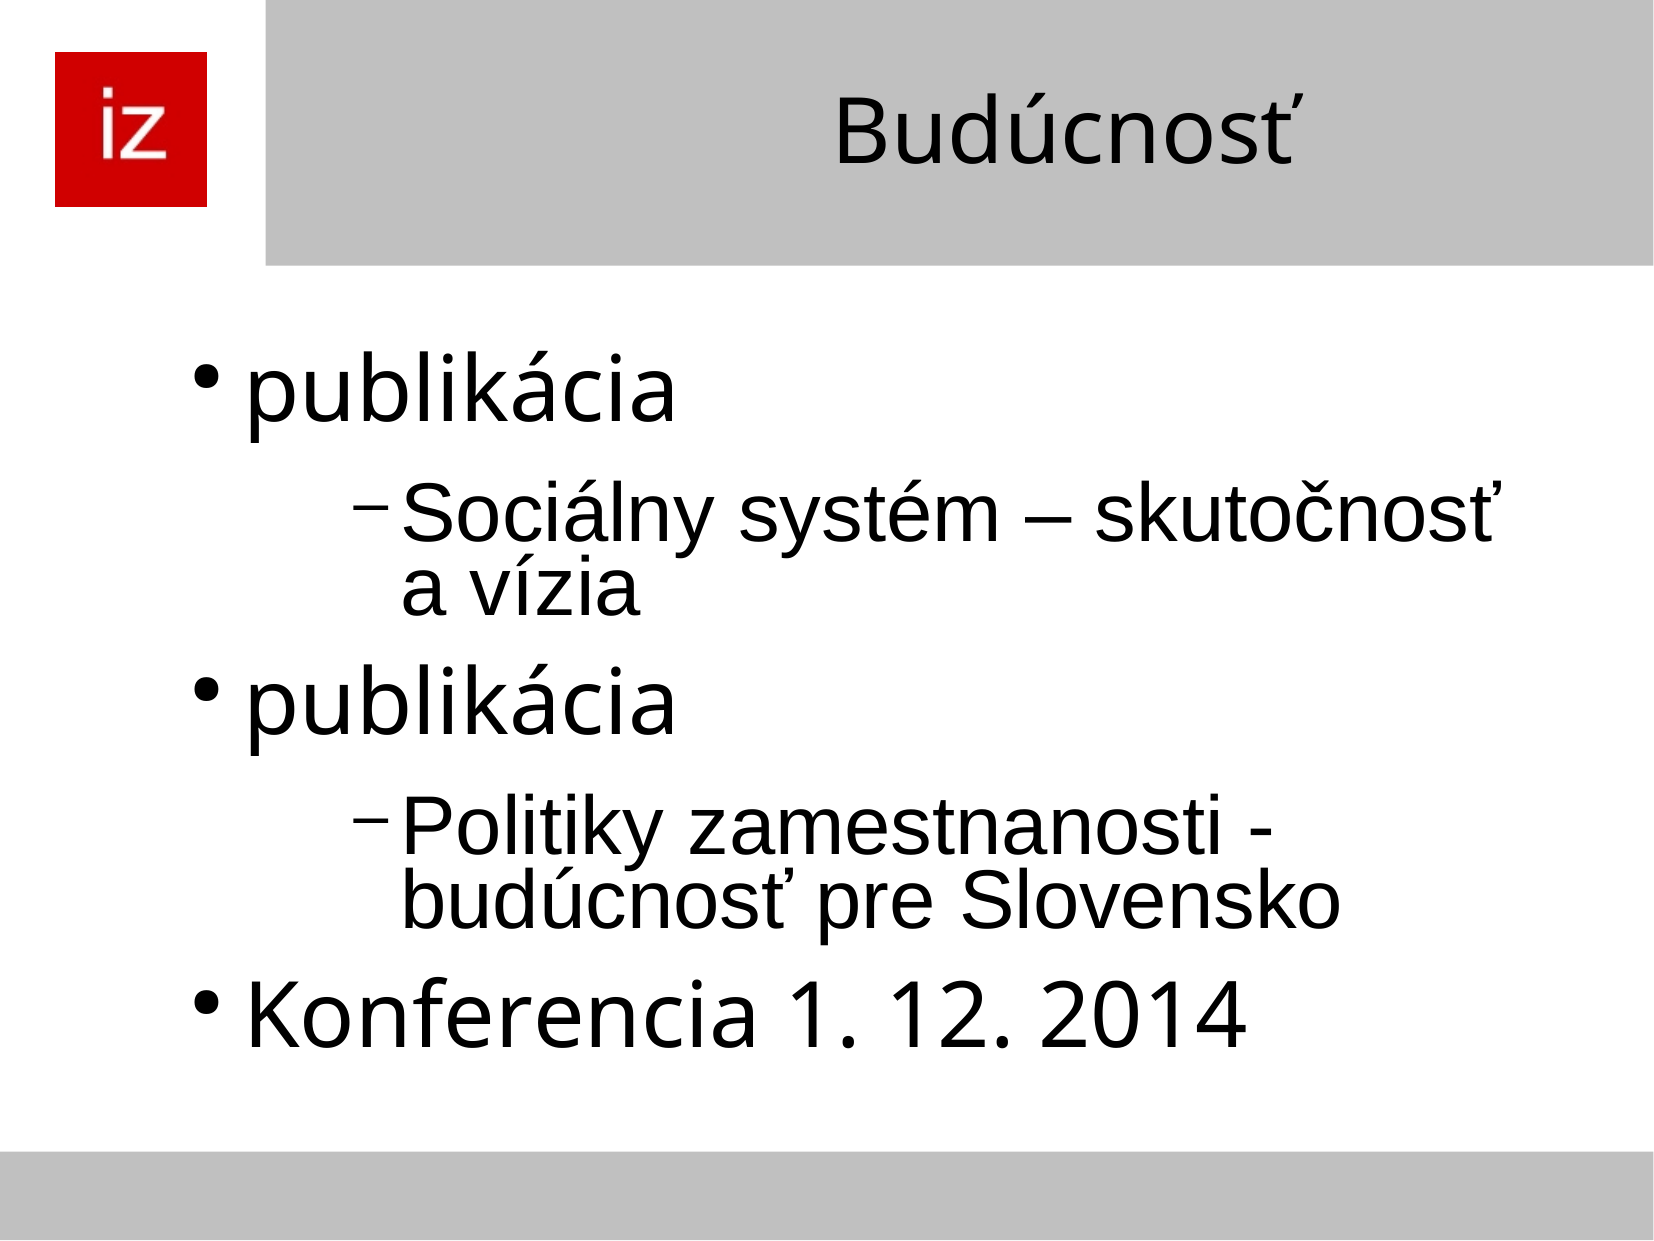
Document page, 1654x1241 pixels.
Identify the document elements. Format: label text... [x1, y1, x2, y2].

title Budúcnosť [561, 29, 1565, 237]
list publikácia Sociálny systém – skutočnosť a vízia publikácia Politiky zamestnanosti - budúcnosť pre Slovensko Konferencia 1. 12. 2014 [118, 340, 1530, 1123]
picture [55, 52, 207, 207]
